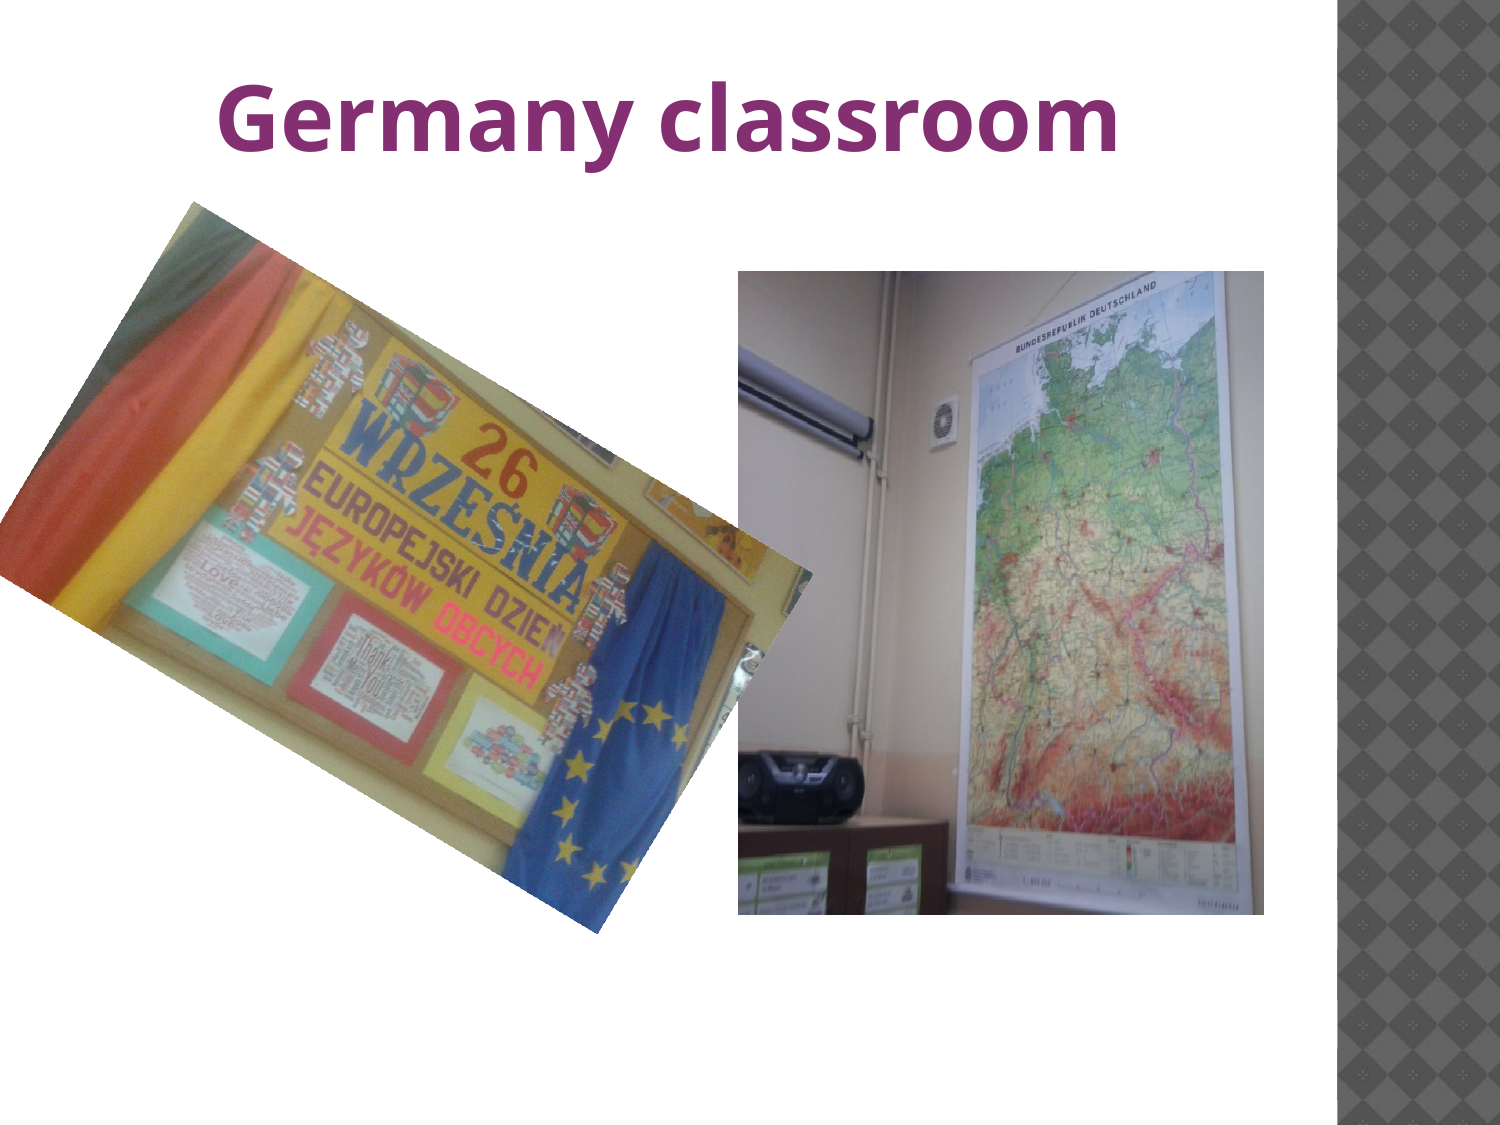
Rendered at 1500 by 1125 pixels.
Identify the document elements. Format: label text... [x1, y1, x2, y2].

picture [0, 200, 1264, 934]
title Germany classroom [75, 52, 1263, 240]
picture [1337, 0, 1500, 1125]
